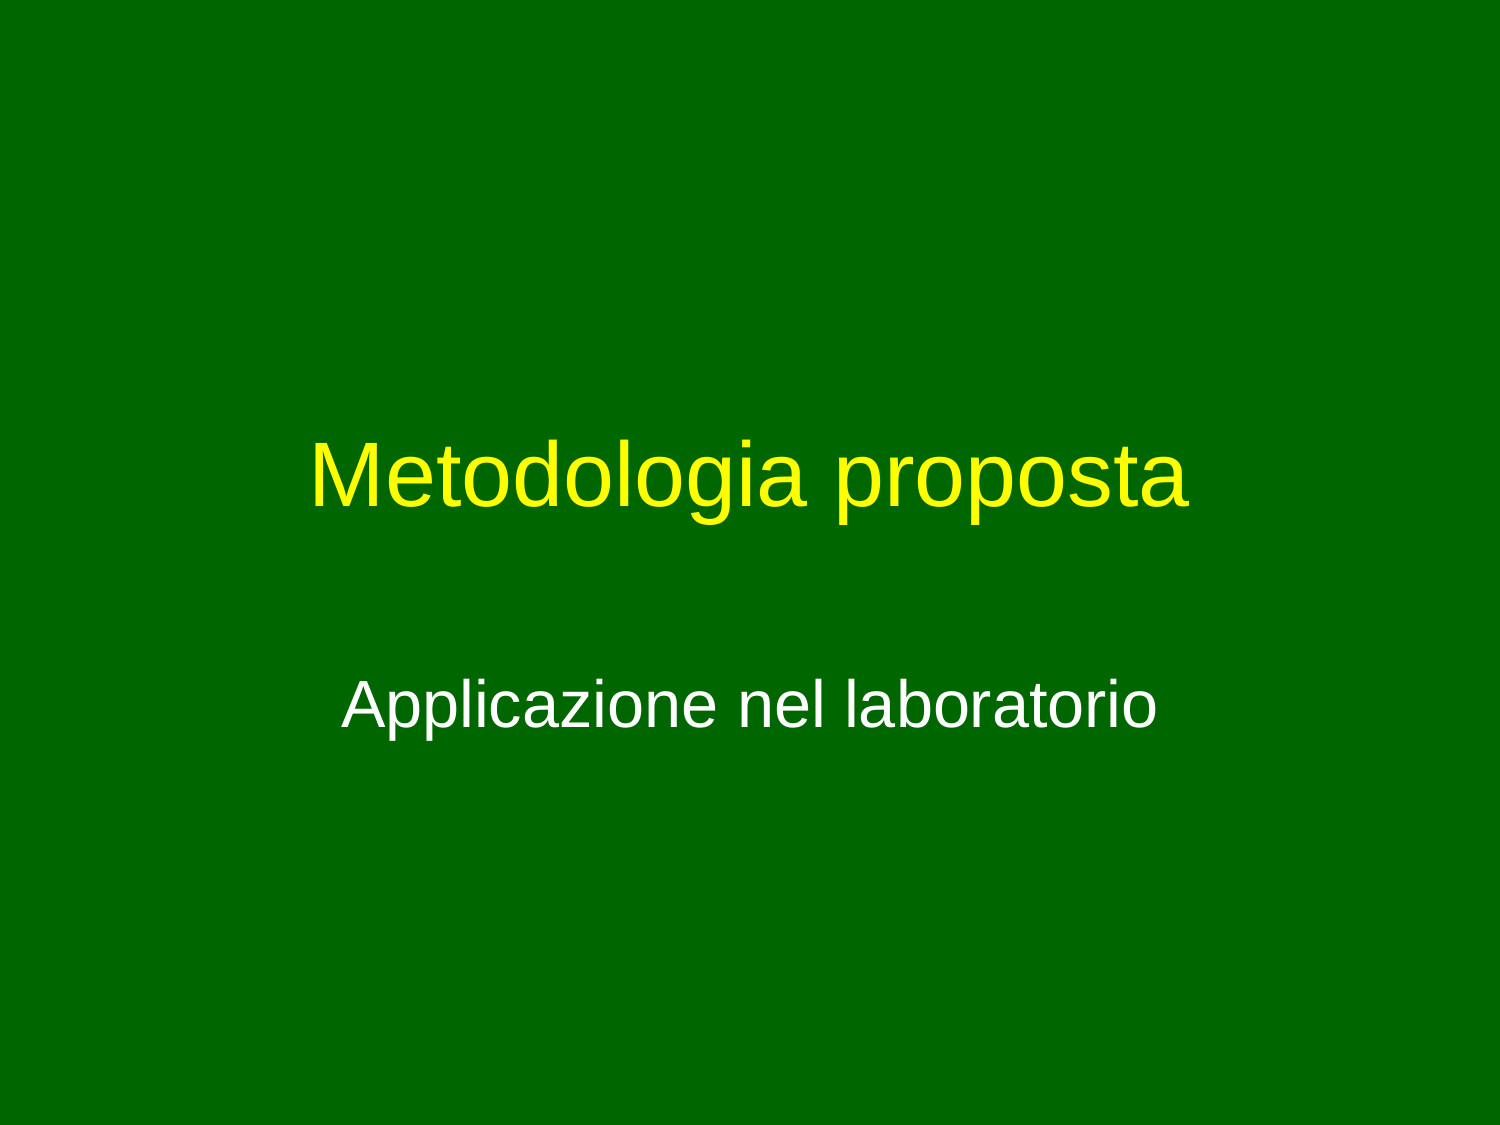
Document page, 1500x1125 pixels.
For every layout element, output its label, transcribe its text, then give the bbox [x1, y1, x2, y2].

subtitle Applicazione nel laboratorio [225, 637, 1276, 925]
title Metodologia proposta [112, 349, 1388, 591]
